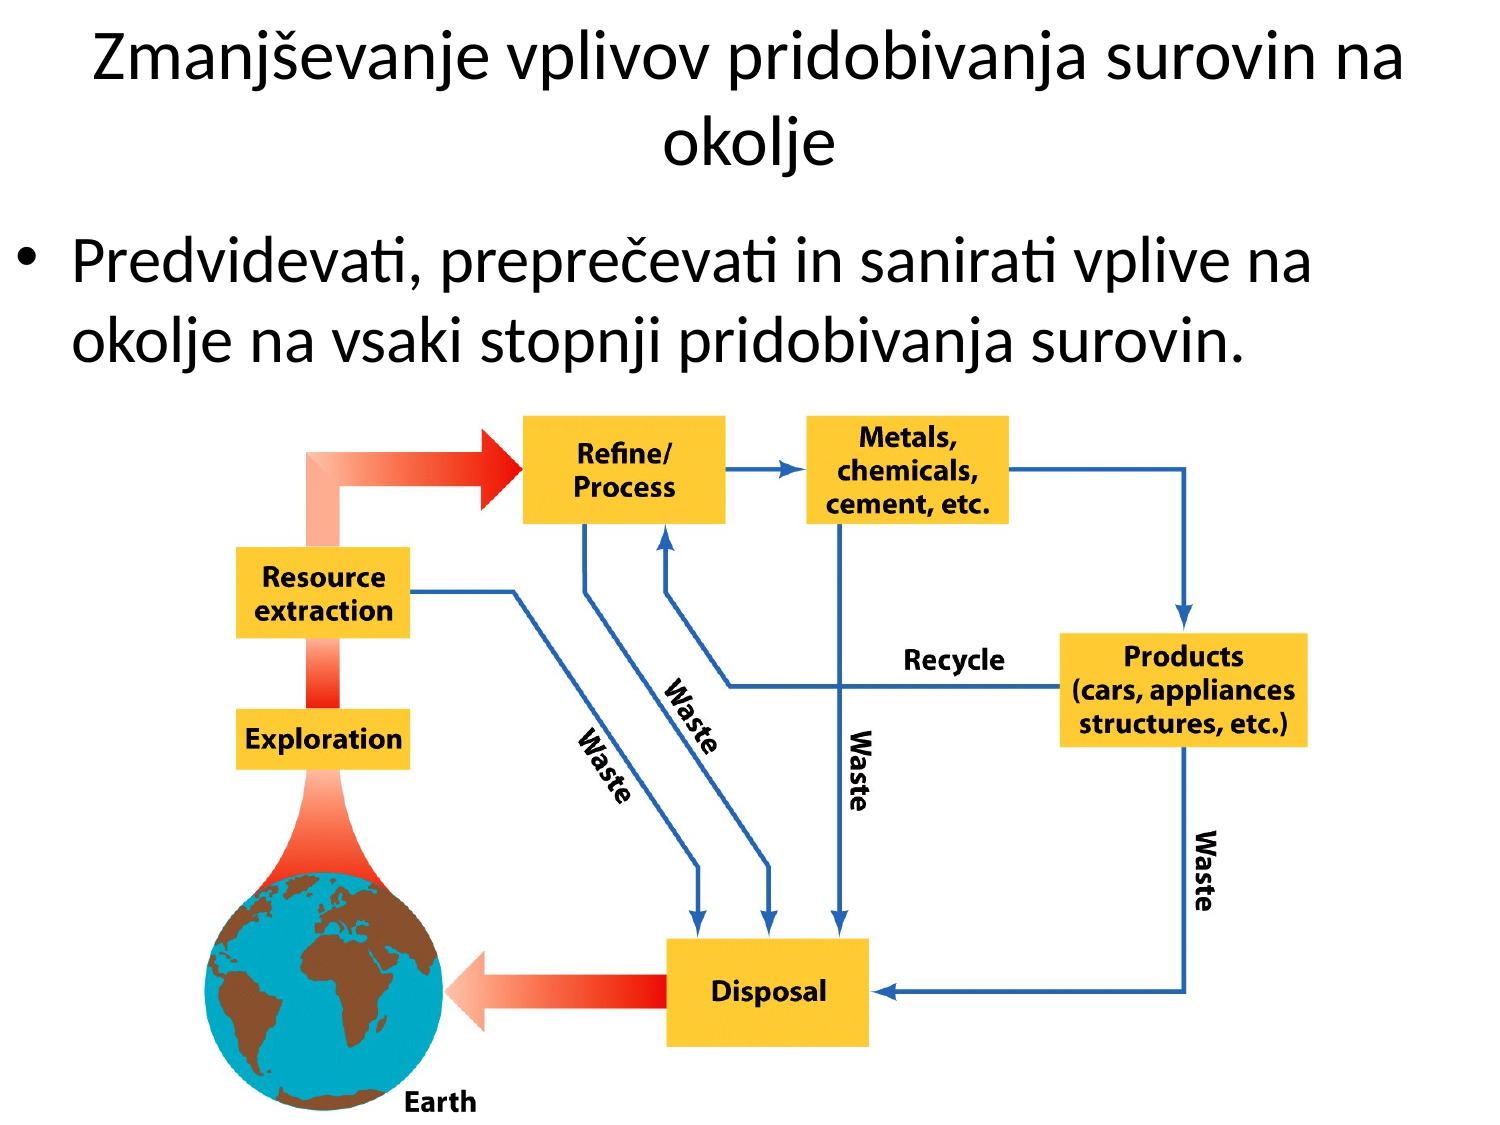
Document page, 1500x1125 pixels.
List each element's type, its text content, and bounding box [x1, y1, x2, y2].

title Zmanjševanje vplivov pridobivanja surovin na okolje [0, 0, 1500, 188]
list Predvidevati, preprečevati in sanirati vplive na okolje na vsaki stopnji pridobivanja surovin. [0, 208, 1500, 468]
picture [194, 407, 1317, 1125]
